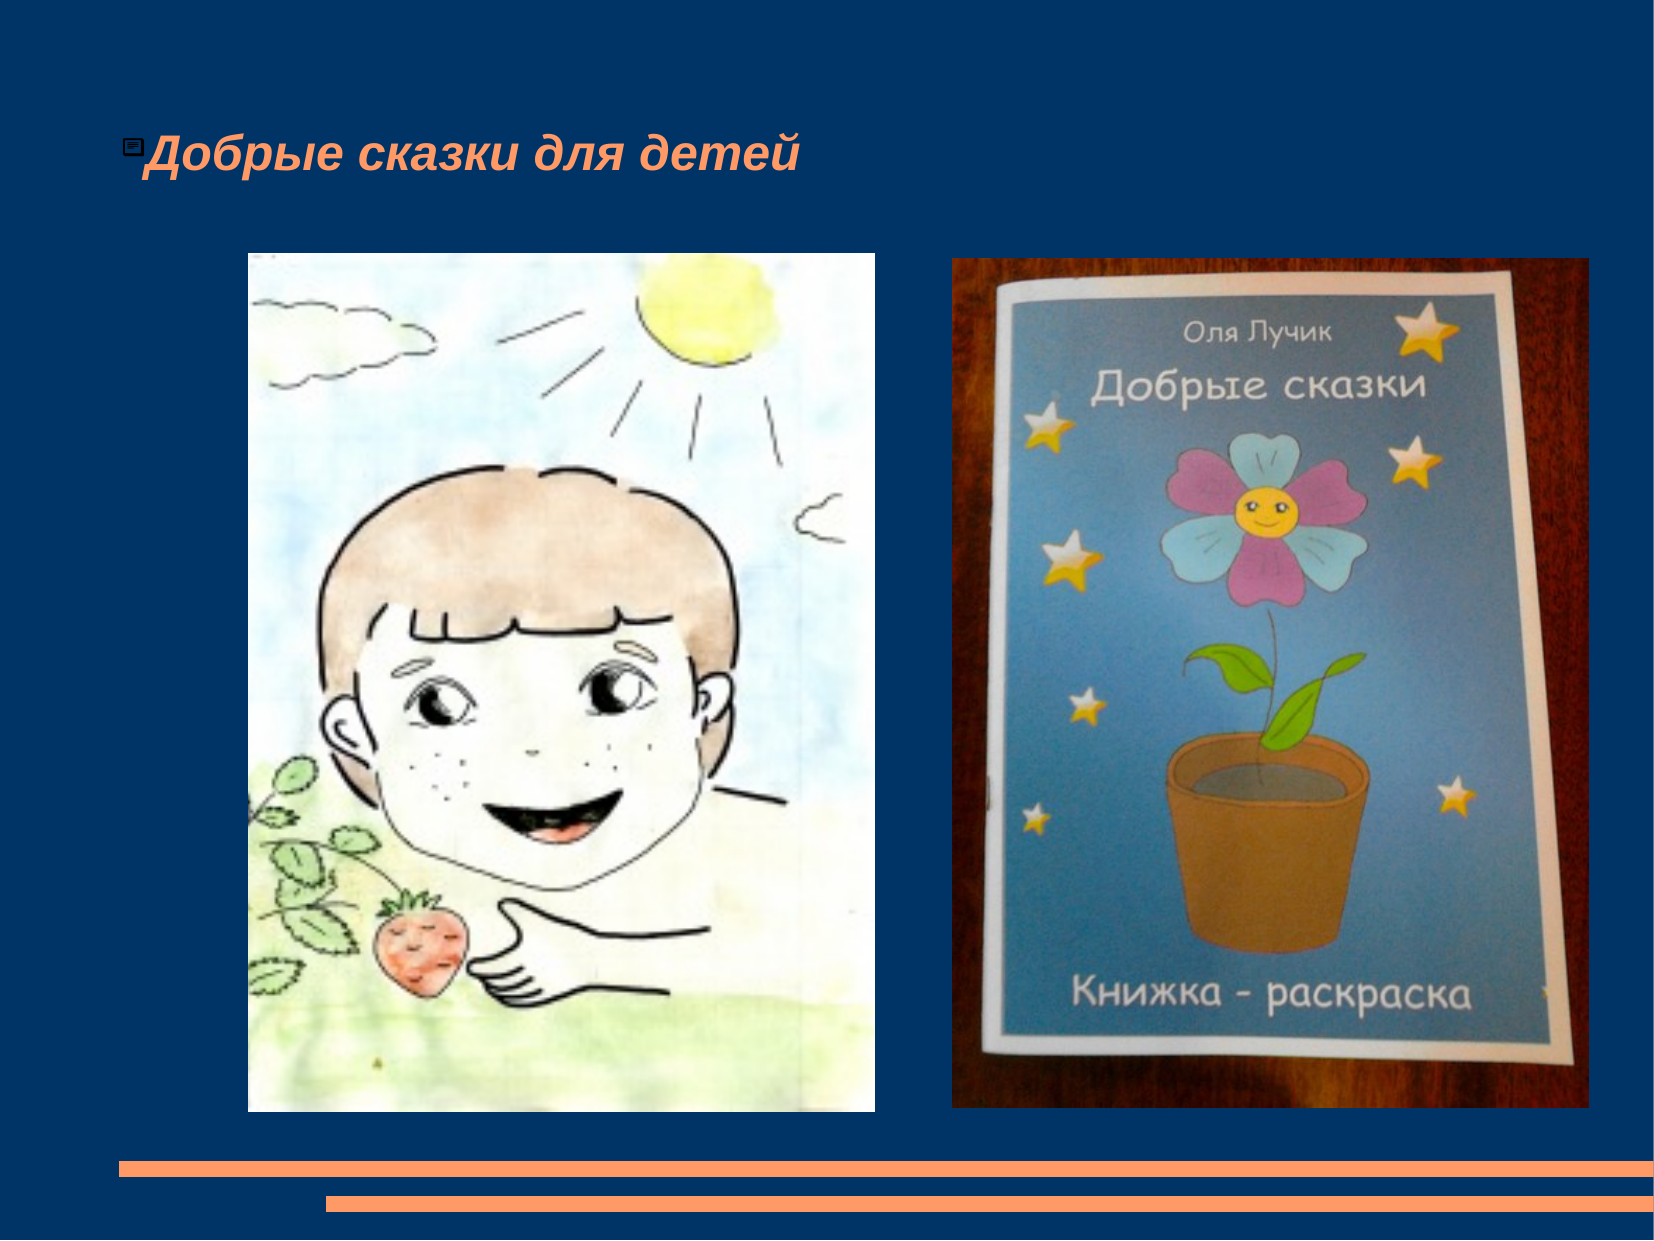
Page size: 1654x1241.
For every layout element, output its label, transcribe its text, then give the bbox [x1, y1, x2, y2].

title Добрые сказки для детей [121, 46, 1534, 254]
picture [952, 258, 1589, 1108]
picture [248, 253, 875, 1112]
